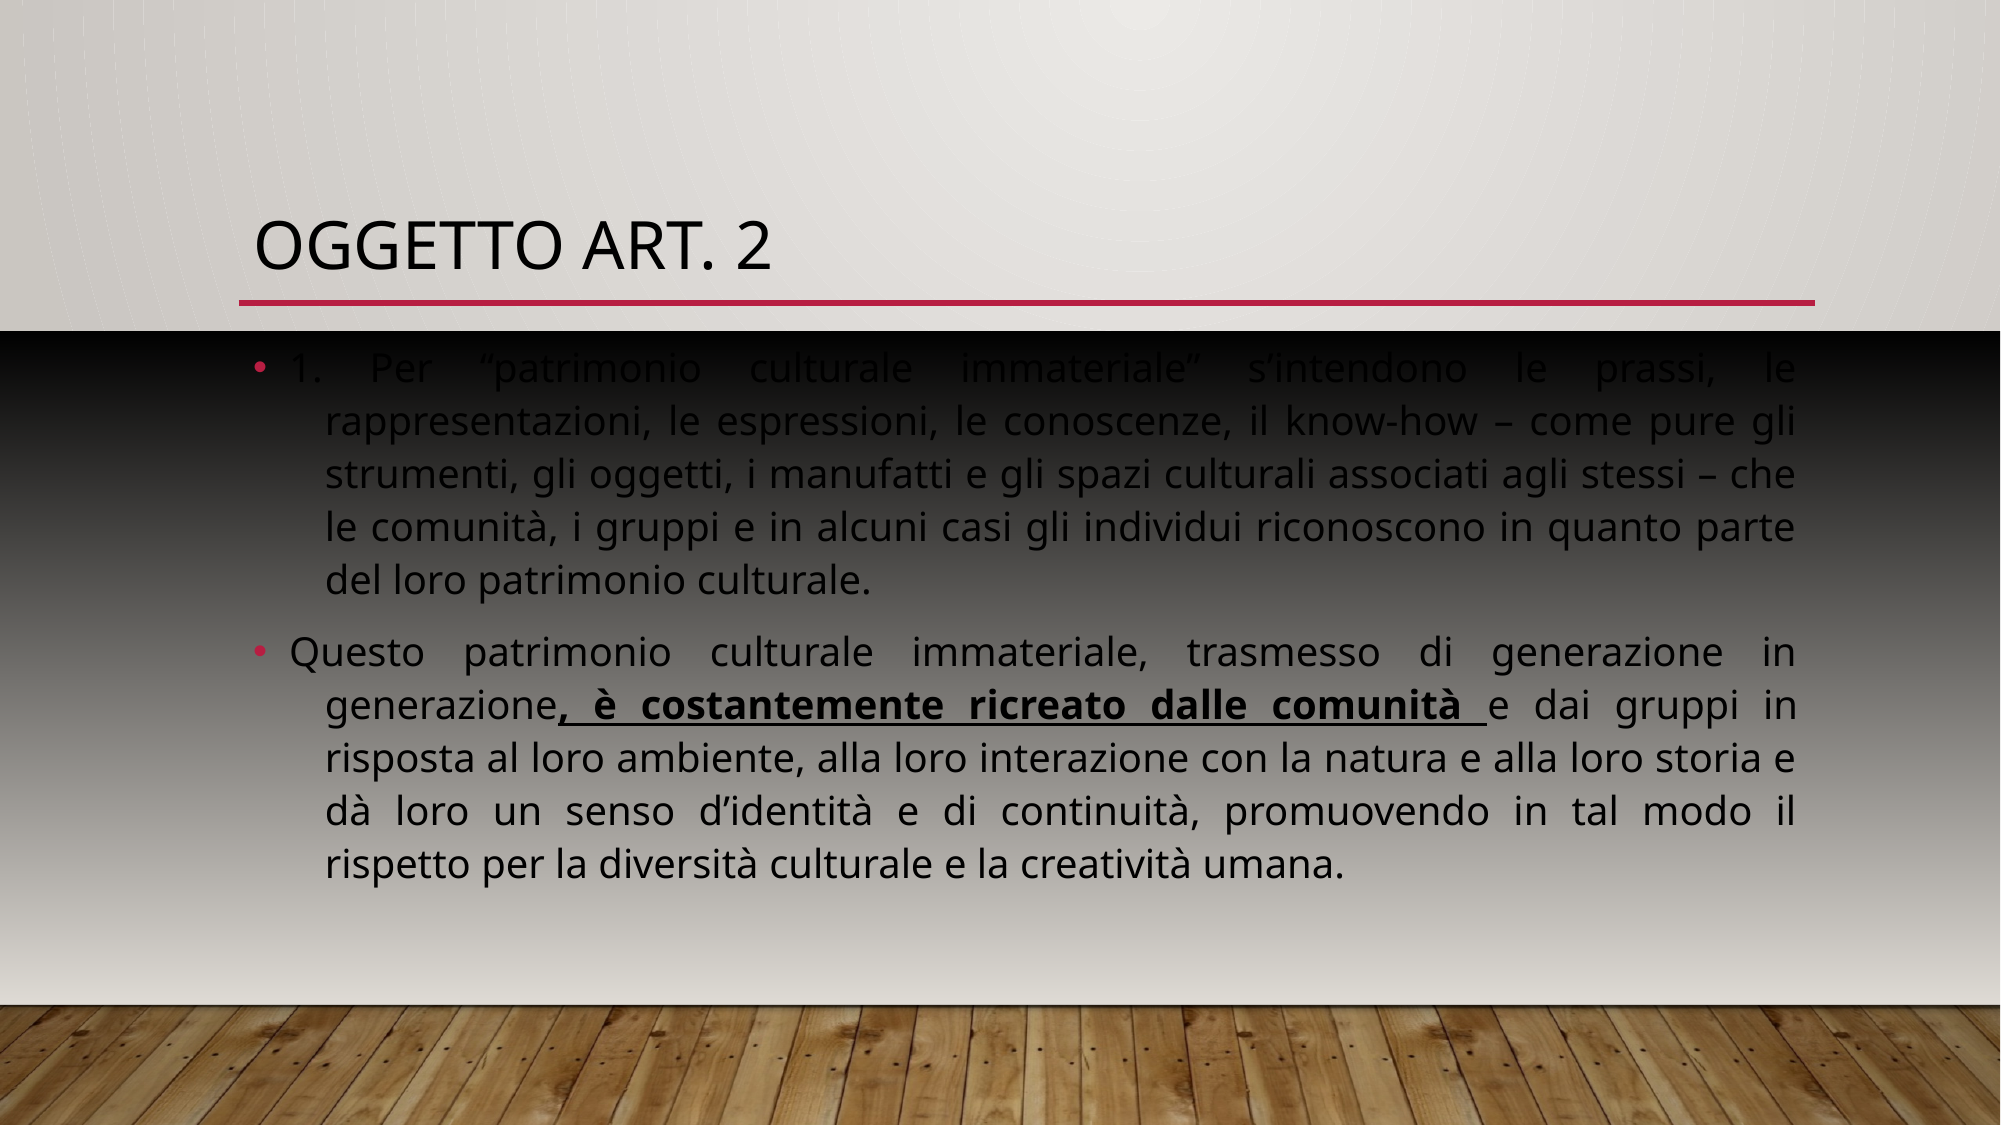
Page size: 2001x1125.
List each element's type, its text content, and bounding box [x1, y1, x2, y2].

title Oggetto art. 2 [238, 131, 1814, 305]
list 1. Per “patrimonio culturale immateriale” s’intendono le prassi, le rappresentazioni, le espressioni, le conoscenze, il know-how – come pure gli strumenti, gli oggetti, i manufatti e gli spazi culturali associati agli stessi – che le comunità, i gruppi e in alcuni casi gli individui riconoscono in quanto parte del loro patrimonio culturale. Questo patrimonio culturale immateriale, trasmesso di generazione in generazione, è costantemente ricreato dalle comunità e dai gruppi in risposta al loro ambiente, alla loro interazione con la natura e alla loro storia e dà loro un senso d’identità e di continuità, promuovendo in tal modo il rispetto per la diversità culturale e la creatività umana. [238, 330, 1814, 897]
